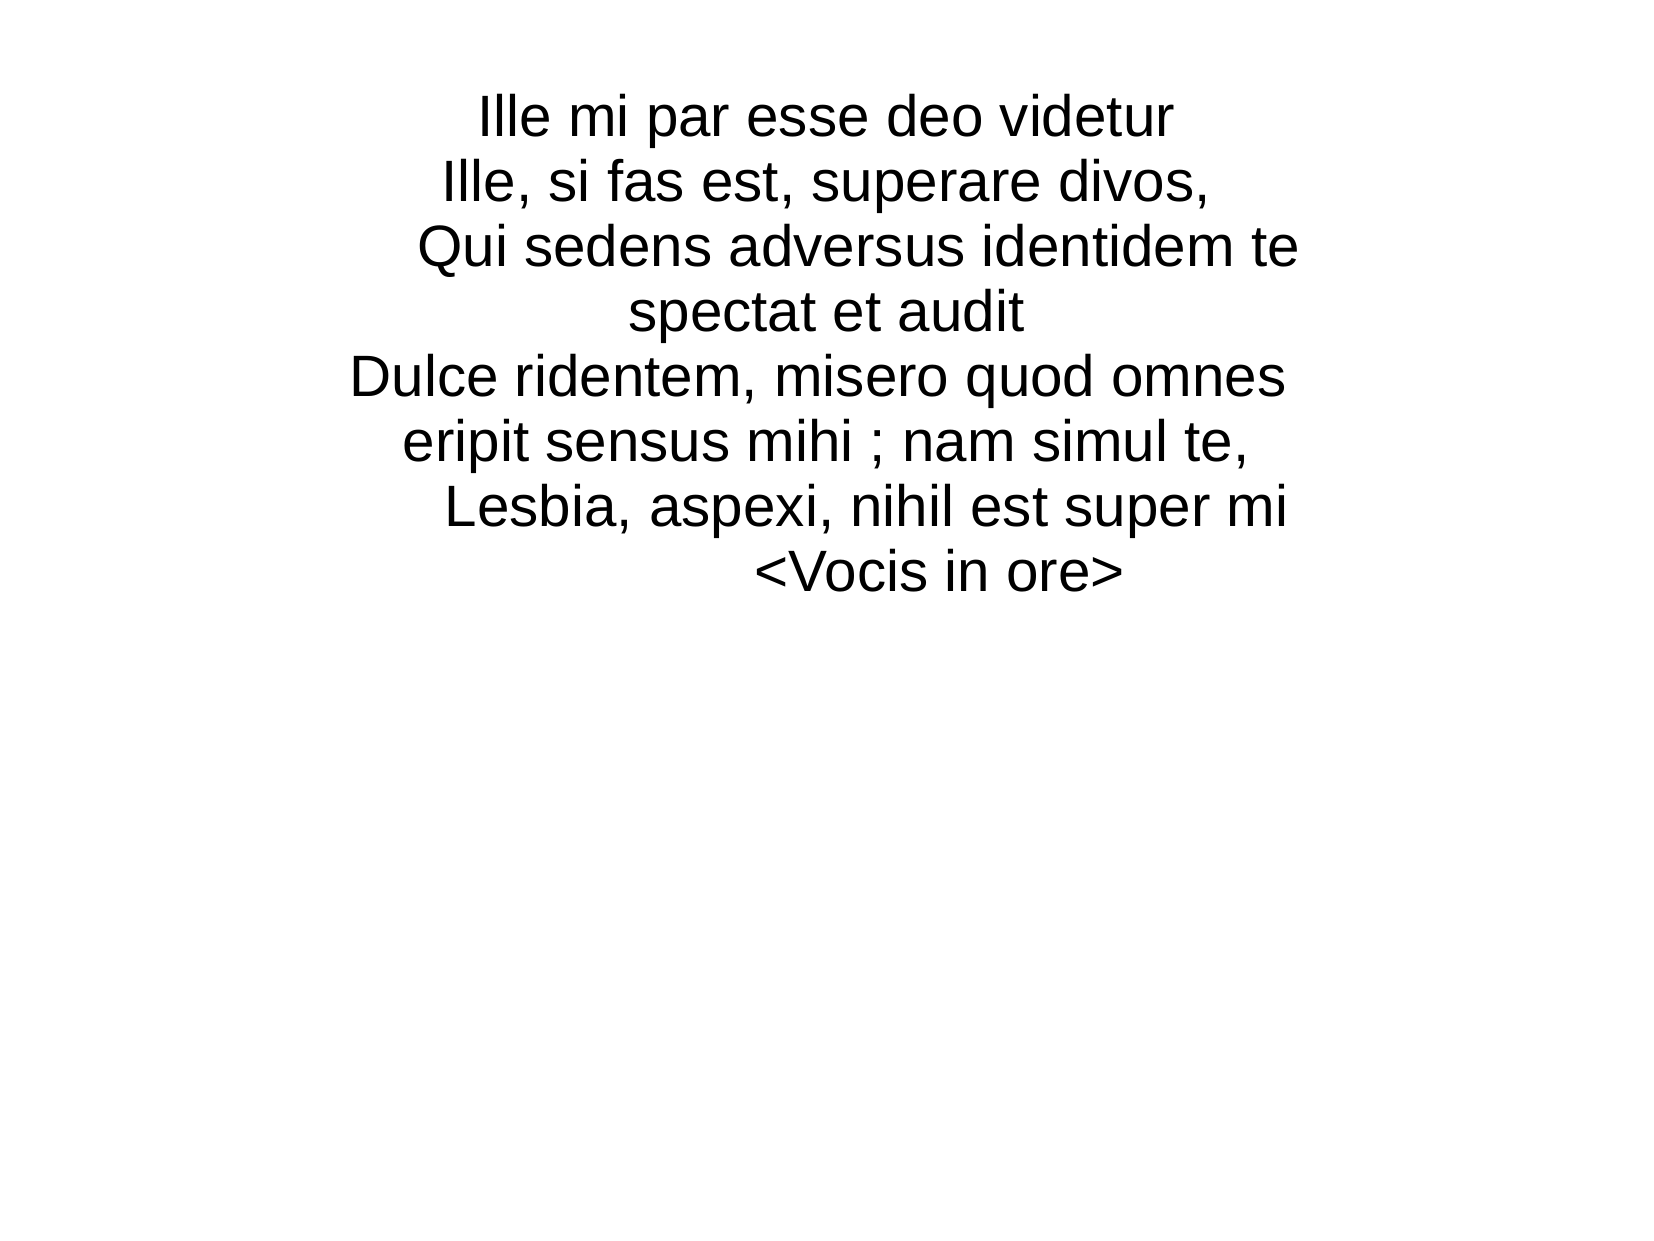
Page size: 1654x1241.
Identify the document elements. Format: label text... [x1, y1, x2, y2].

title Ille mi par esse deo videtur Ille, si fas est, superare divos, Qui sedens adversus identidem te spectat et audit Dulce ridentem, misero quod omnes eripit sensus mihi ; nam simul te, Lesbia, aspexi, nihil est super mi <Vocis in ore> [82, 49, 1571, 638]
